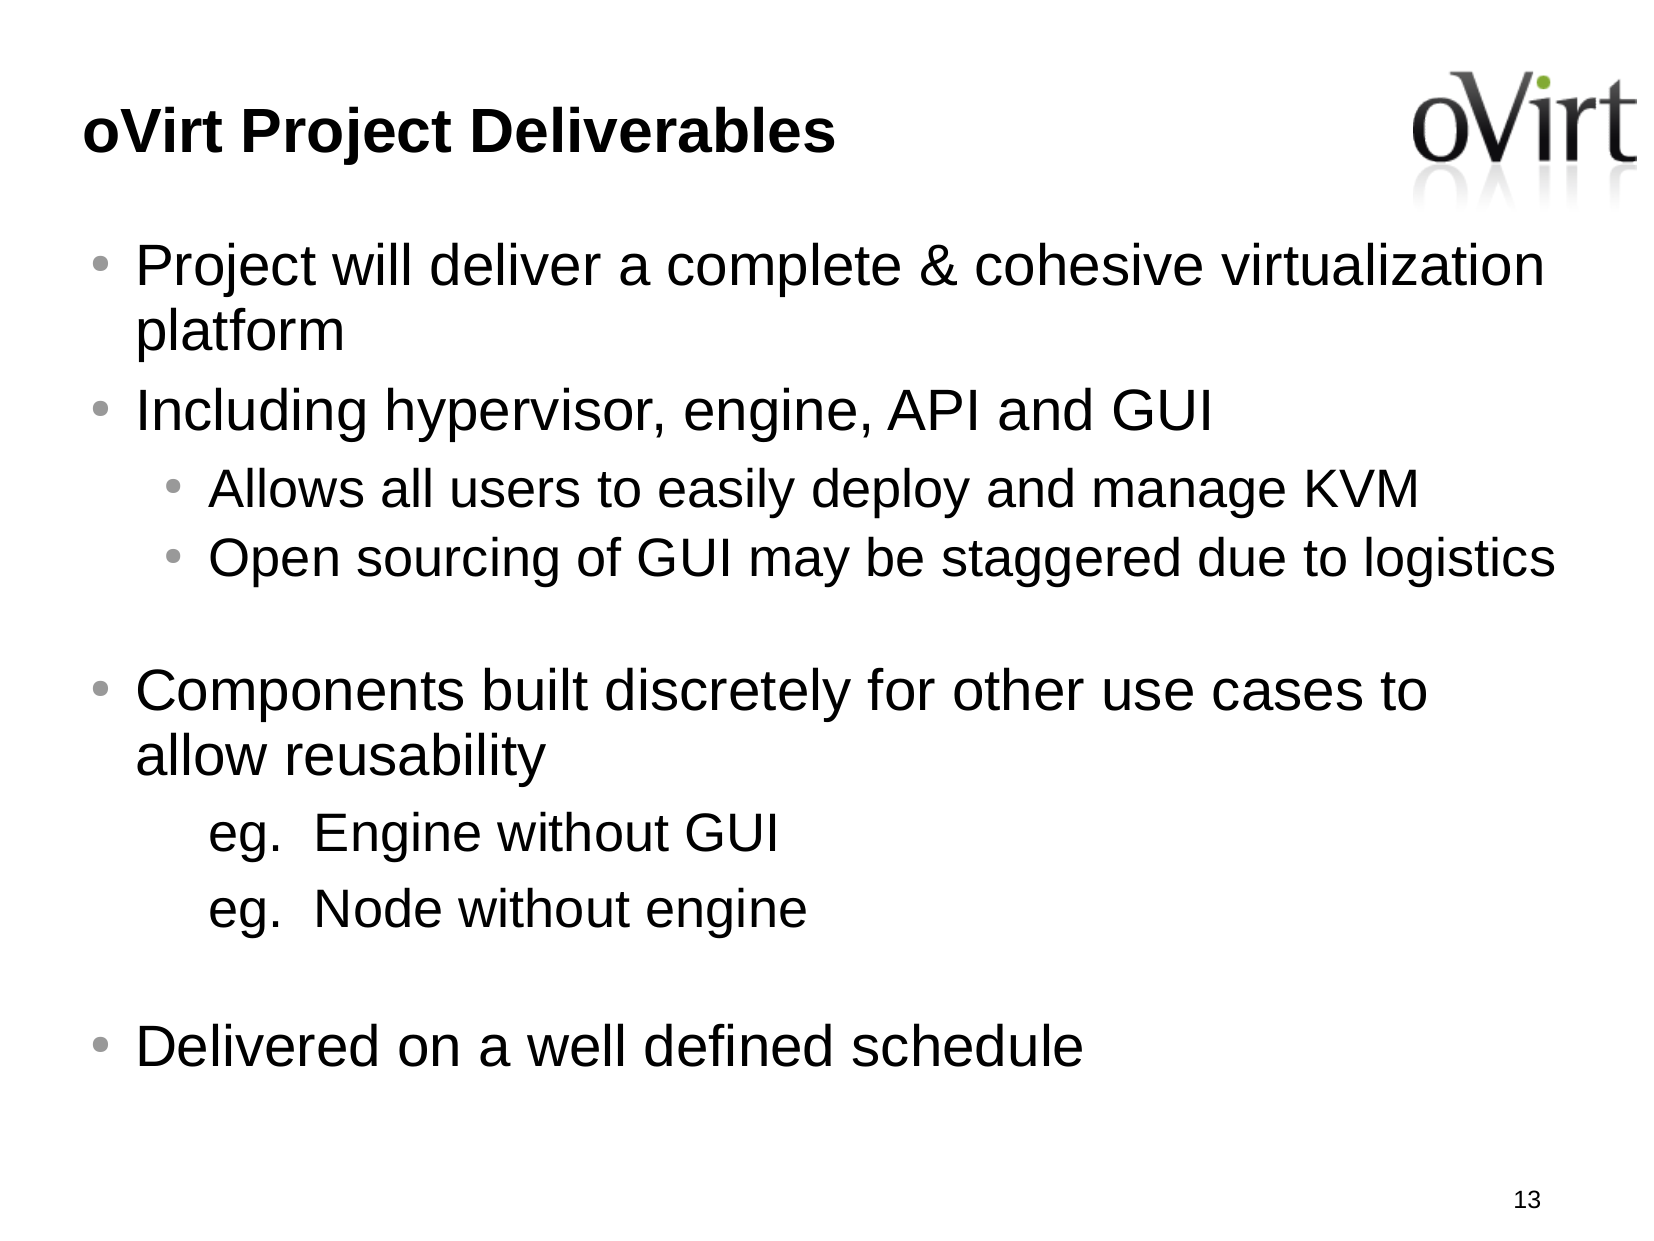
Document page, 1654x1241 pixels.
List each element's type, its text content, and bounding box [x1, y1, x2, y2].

list Project will deliver a complete & cohesive virtualization platform Including hypervisor, engine, API and GUI Allows all users to easily deploy and manage KVM Open sourcing of GUI may be staggered due to logistics Components built discretely for other use cases to allow reusability eg. Engine without GUI eg. Node without engine Delivered on a well defined schedule [75, 232, 1564, 1080]
picture [1413, 63, 1637, 212]
title oVirt Project Deliverables [82, 37, 1571, 226]
